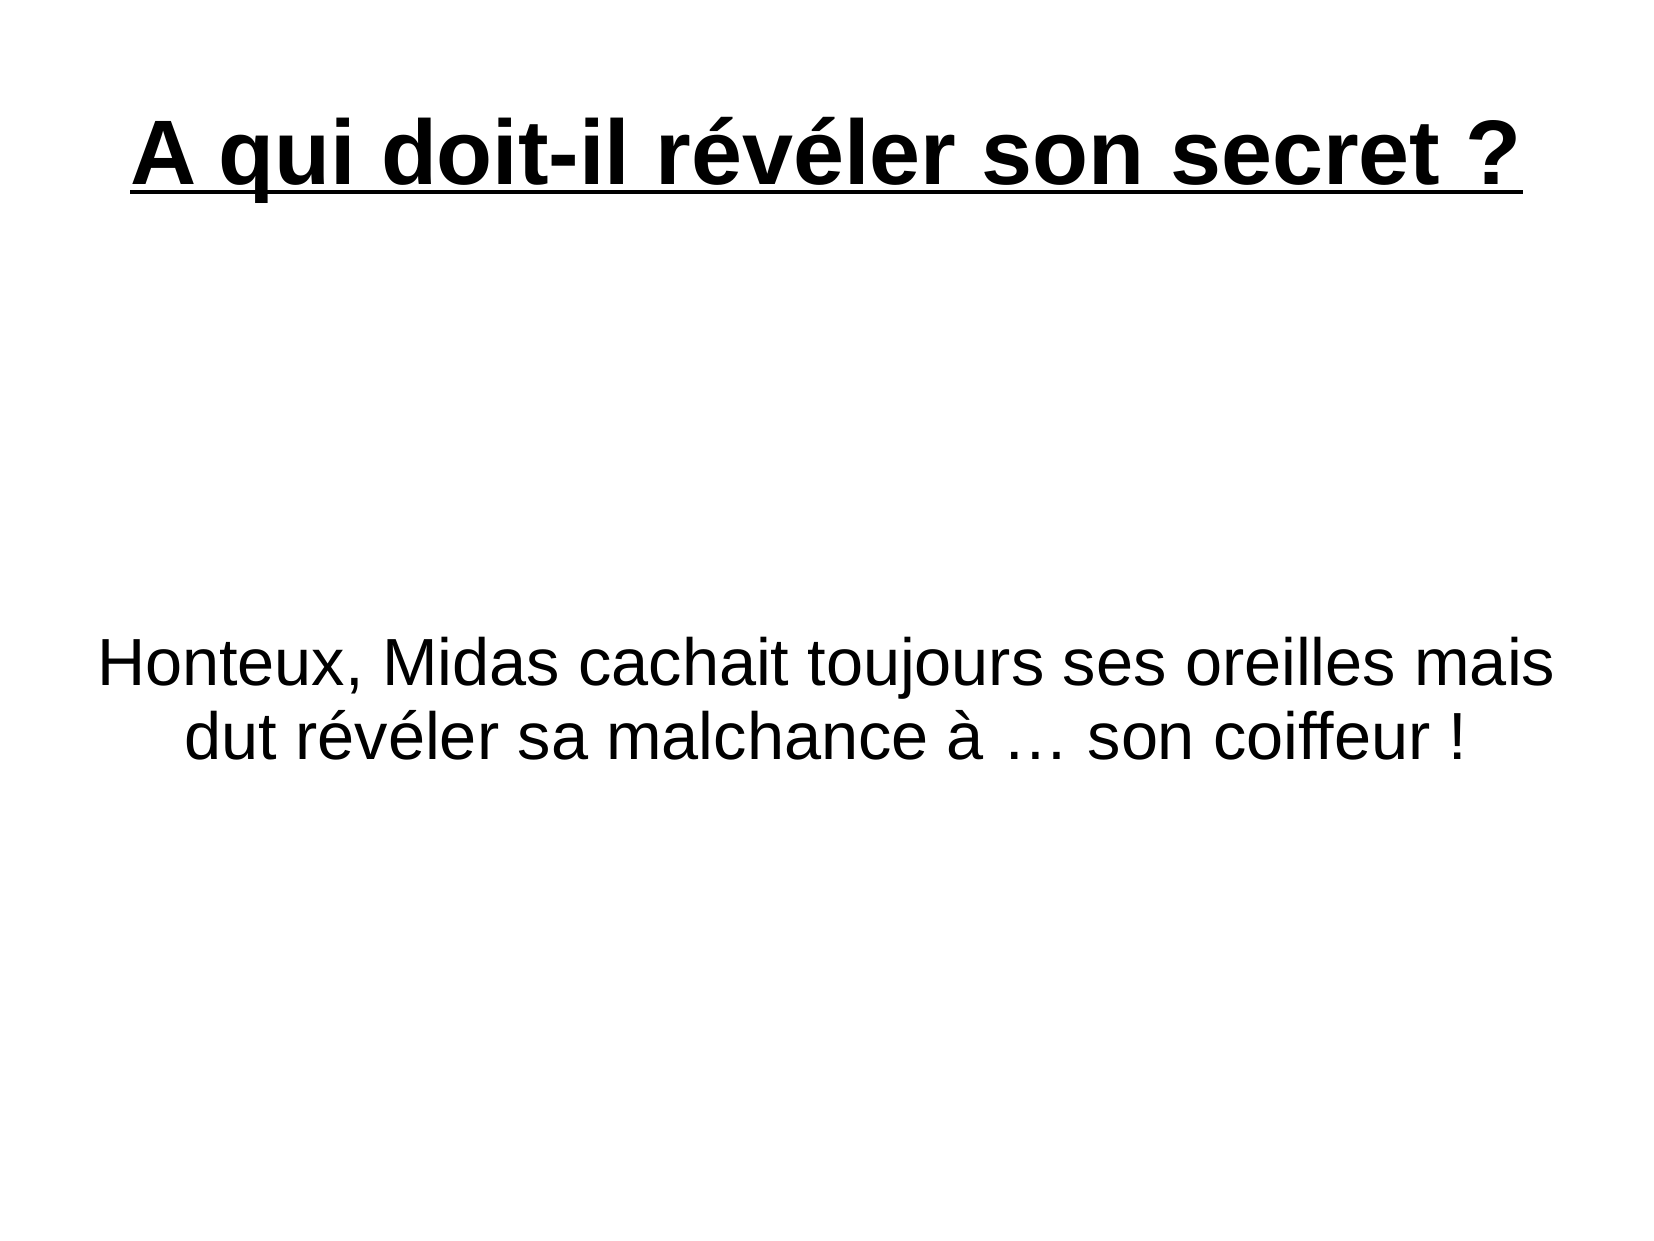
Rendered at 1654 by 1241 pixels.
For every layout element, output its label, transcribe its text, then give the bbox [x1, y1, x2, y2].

title A qui doit-il révéler son secret ? [82, 56, 1571, 250]
subtitle Honteux, Midas cachait toujours ses oreilles mais dut révéler sa malchance à … son coiffeur ! [82, 297, 1571, 1102]
